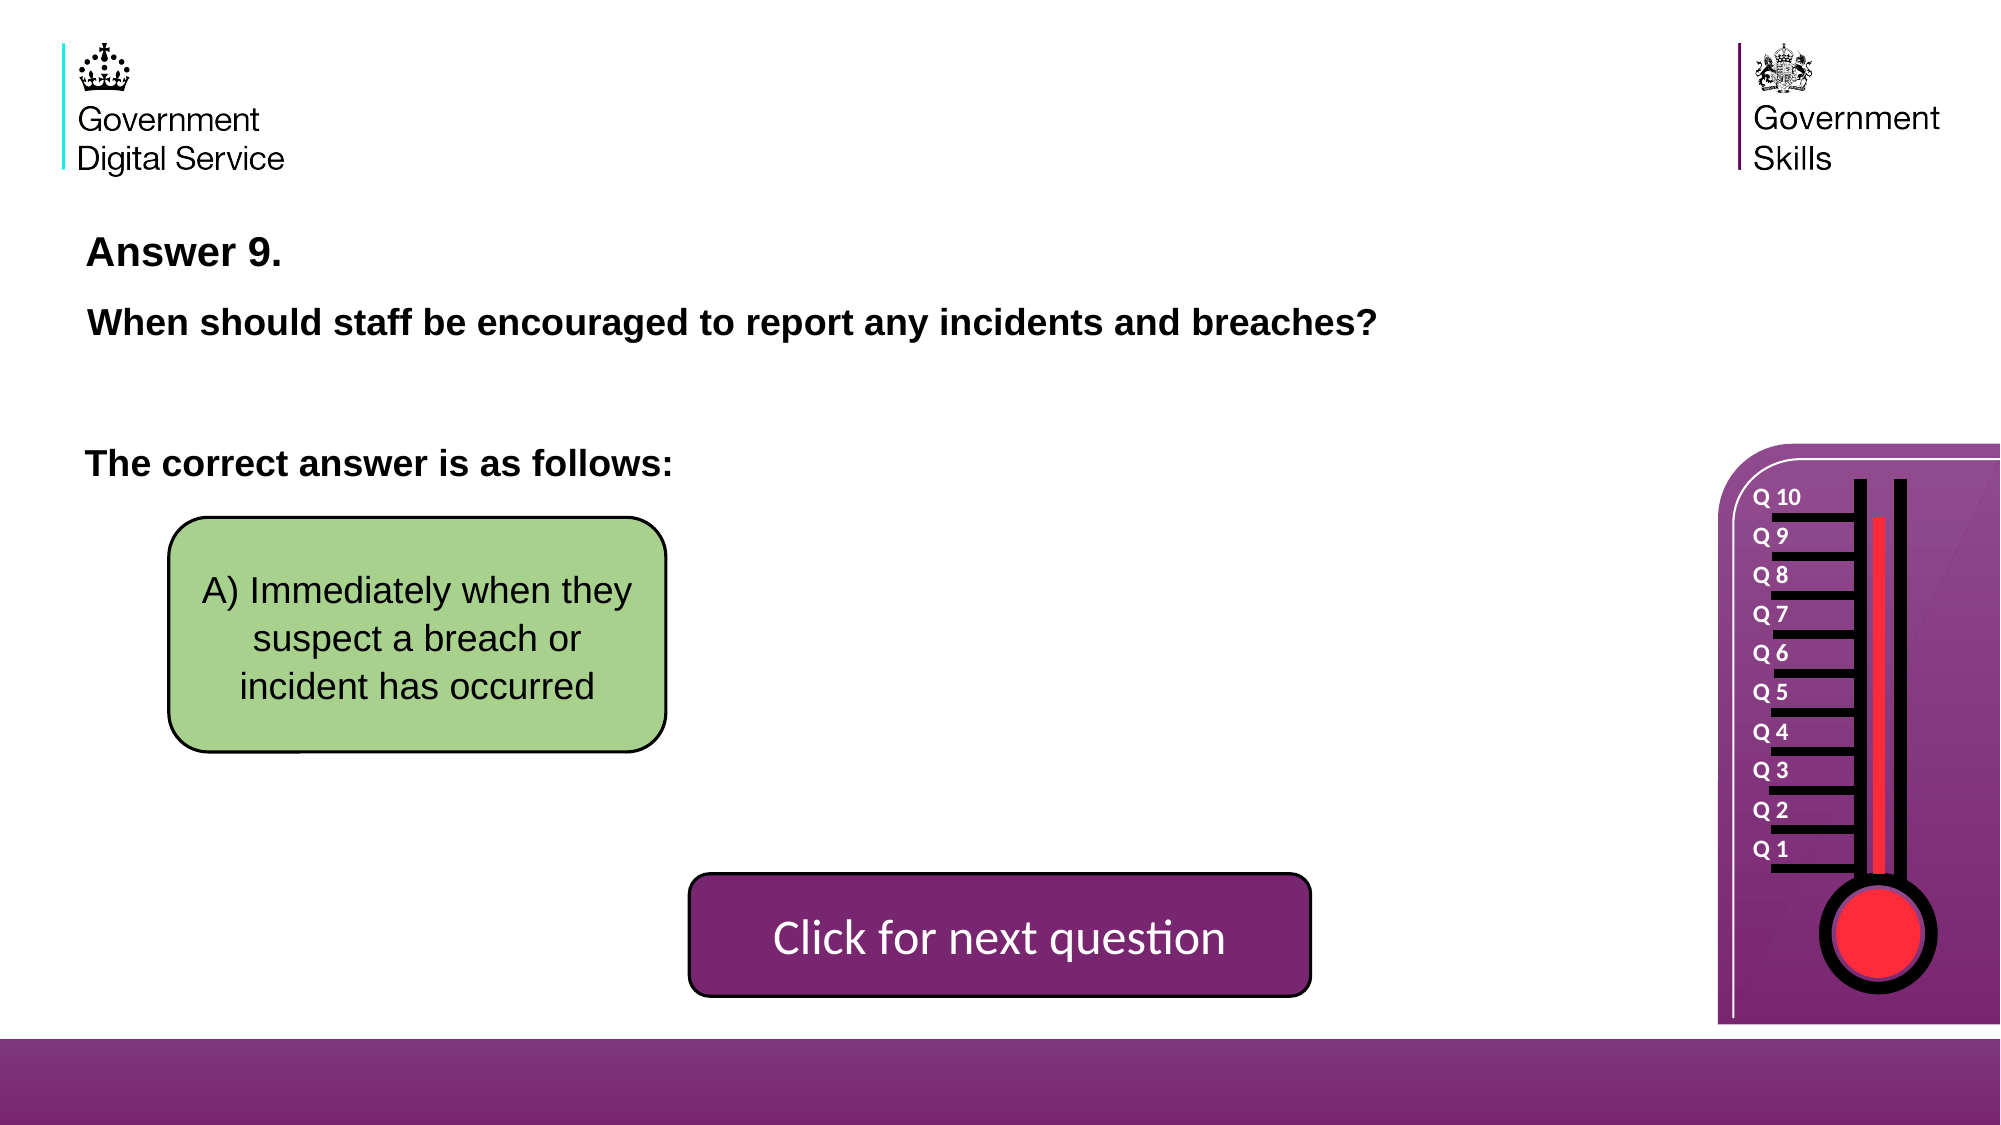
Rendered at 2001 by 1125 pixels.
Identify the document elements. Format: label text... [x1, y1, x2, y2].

text_box When should staff be encouraged to report any incidents and breaches? [87, 298, 1916, 429]
text_box Click for next question [689, 873, 1311, 997]
title Answer 9. [85, 222, 1811, 280]
text_box A) Immediately when they suspect a breach or incident has occurred [168, 517, 666, 752]
text_box The correct answer is as follows: [84, 428, 1099, 489]
